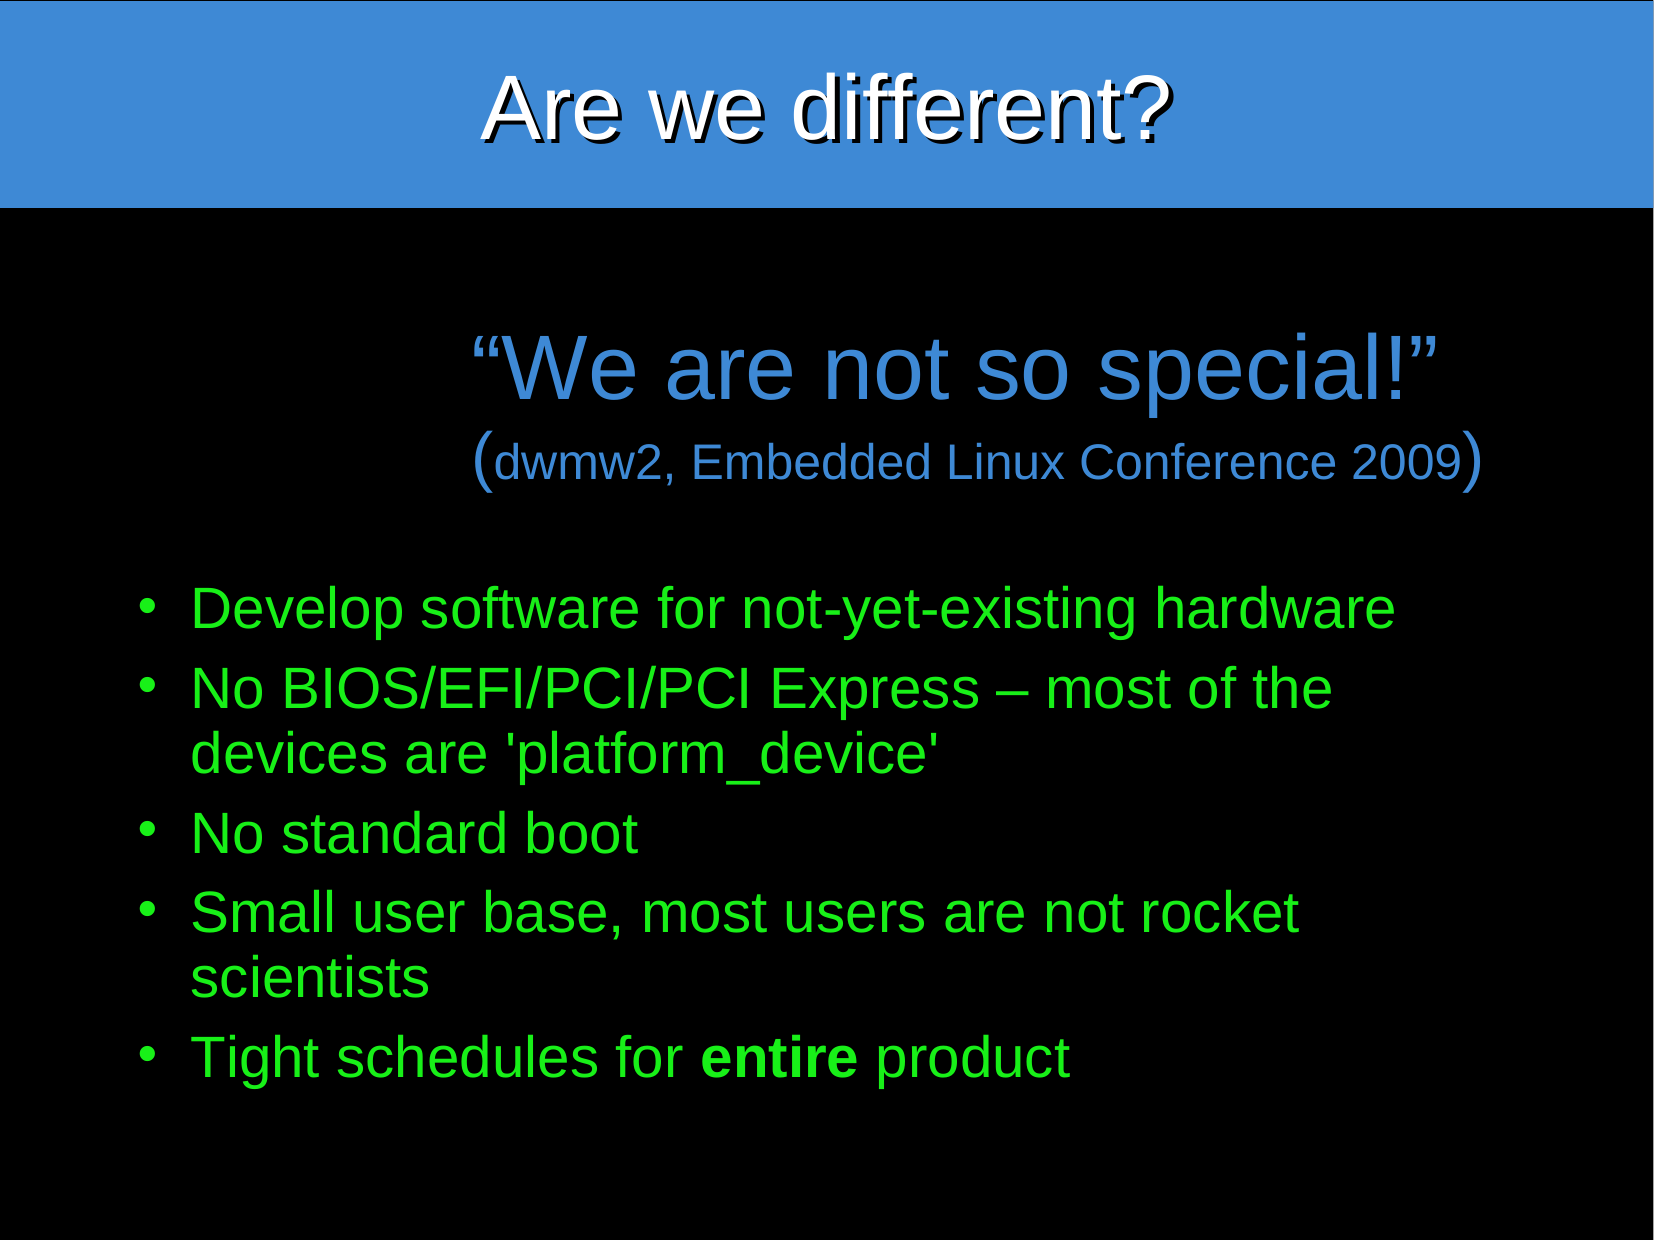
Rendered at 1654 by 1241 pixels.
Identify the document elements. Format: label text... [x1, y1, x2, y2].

list Develop software for not-yet-existing hardware No BIOS/EFI/PCI/PCI Express – most of the devices are 'platform_device' No standard boot Small user base, most users are not rocket scientists Tight schedules for entire product [49, 571, 1538, 1123]
text_box “We are not so special!” (dwmw2, Embedded Linux Conference 2009) [456, 310, 1654, 503]
title Are we different? [0, 1, 1654, 208]
